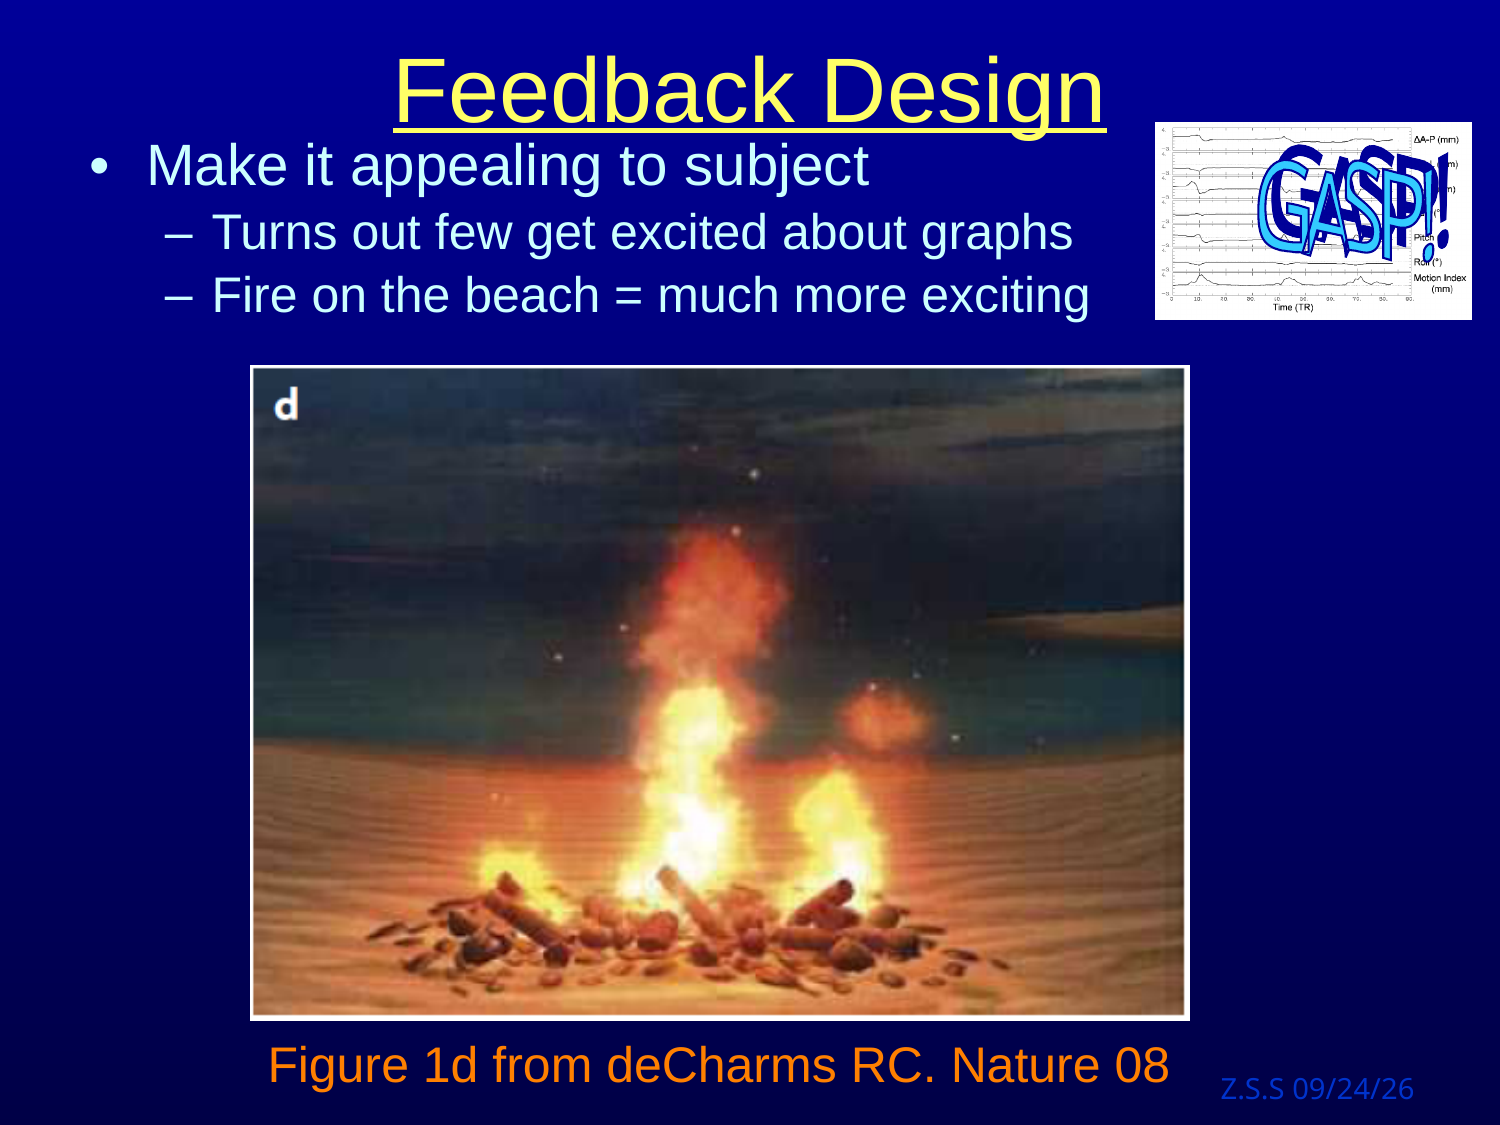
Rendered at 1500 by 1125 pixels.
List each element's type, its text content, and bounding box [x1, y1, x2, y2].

picture [1155, 122, 1472, 320]
text_box GASP! [1423, 243, 1434, 262]
list Make it appealing to subject Turns out few get excited about graphs Fire on the beach = much more exciting [75, 131, 1426, 345]
title Feedback Design [75, 28, 1426, 131]
picture [250, 365, 1190, 1021]
text_box GASP! [1383, 169, 1423, 261]
text_box GASP! [1258, 159, 1381, 258]
text_box GASP! [1424, 168, 1433, 236]
text_box Figure 1d from deCharms RC. Nature 08 [247, 1024, 1192, 1101]
